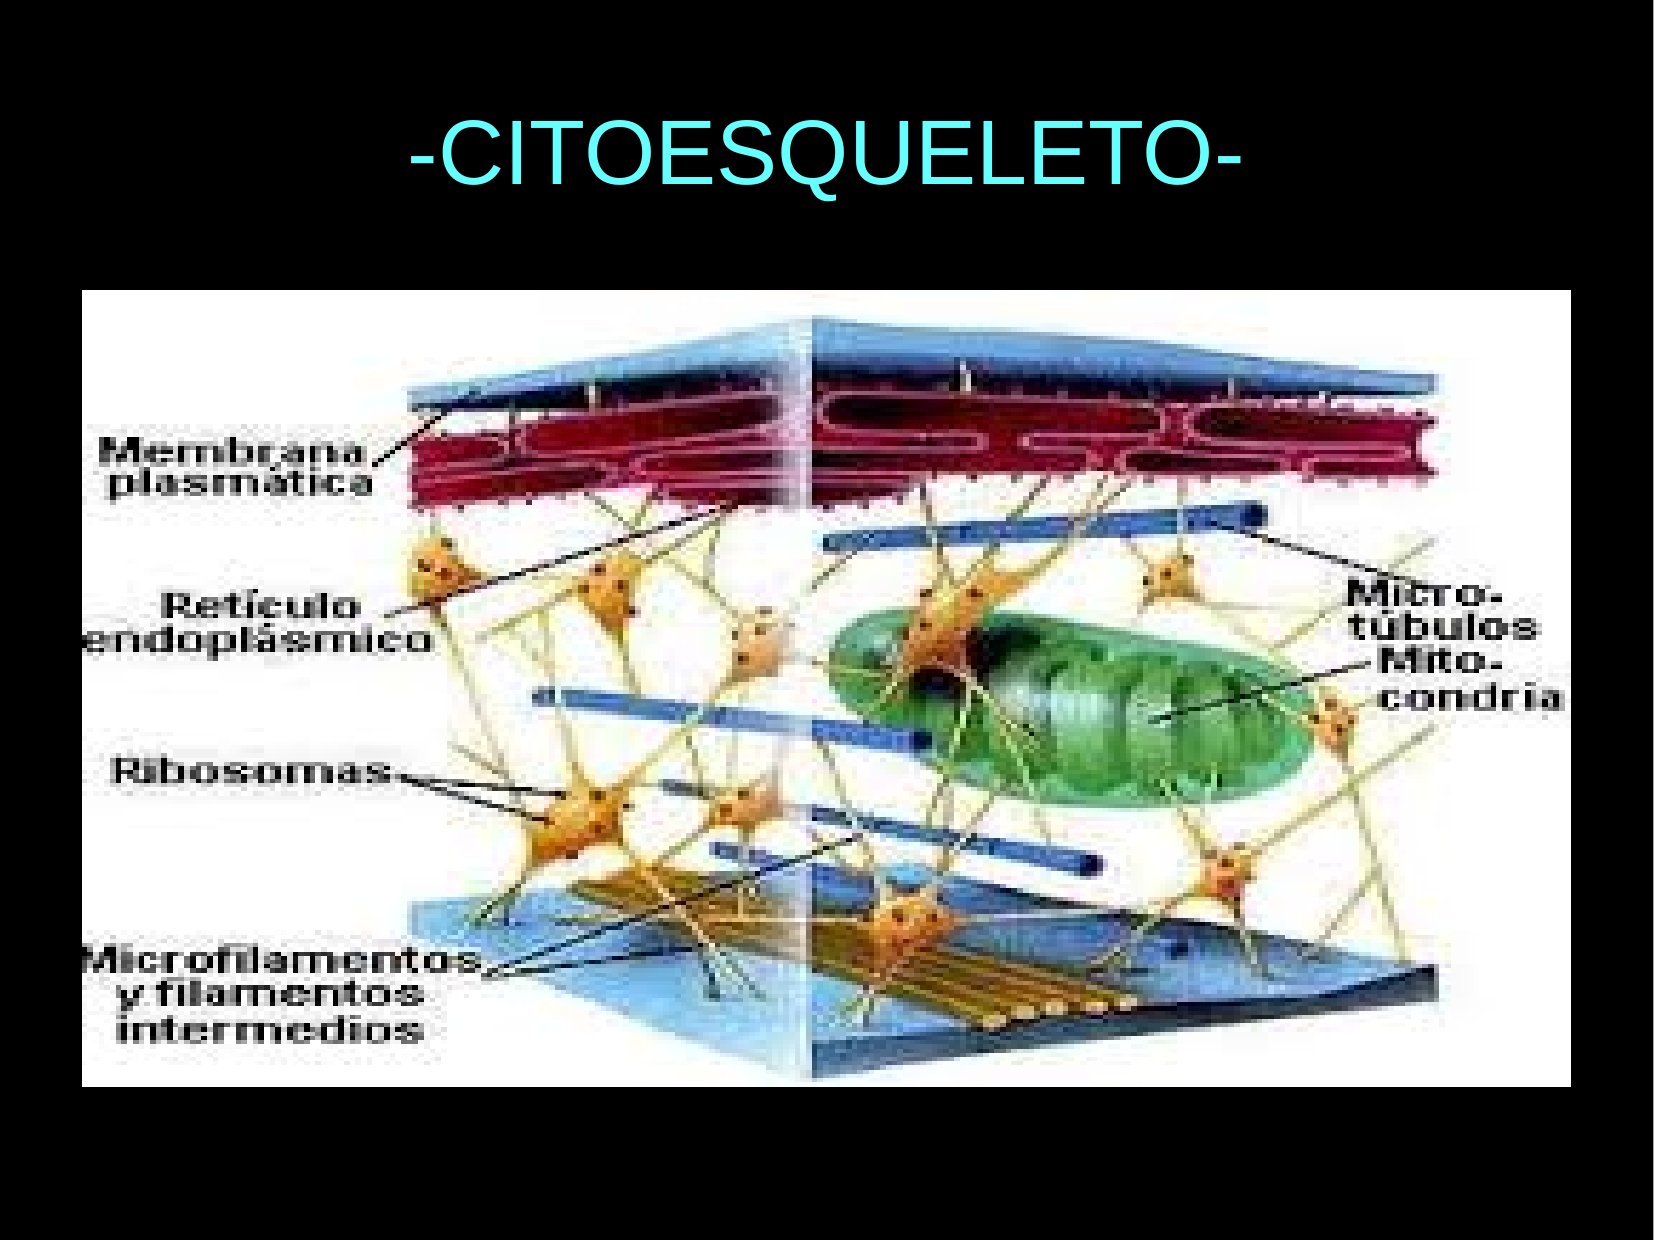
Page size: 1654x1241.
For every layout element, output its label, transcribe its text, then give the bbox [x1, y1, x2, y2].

picture [82, 290, 1571, 1087]
title -CITOESQUELETO- [82, 49, 1571, 257]
